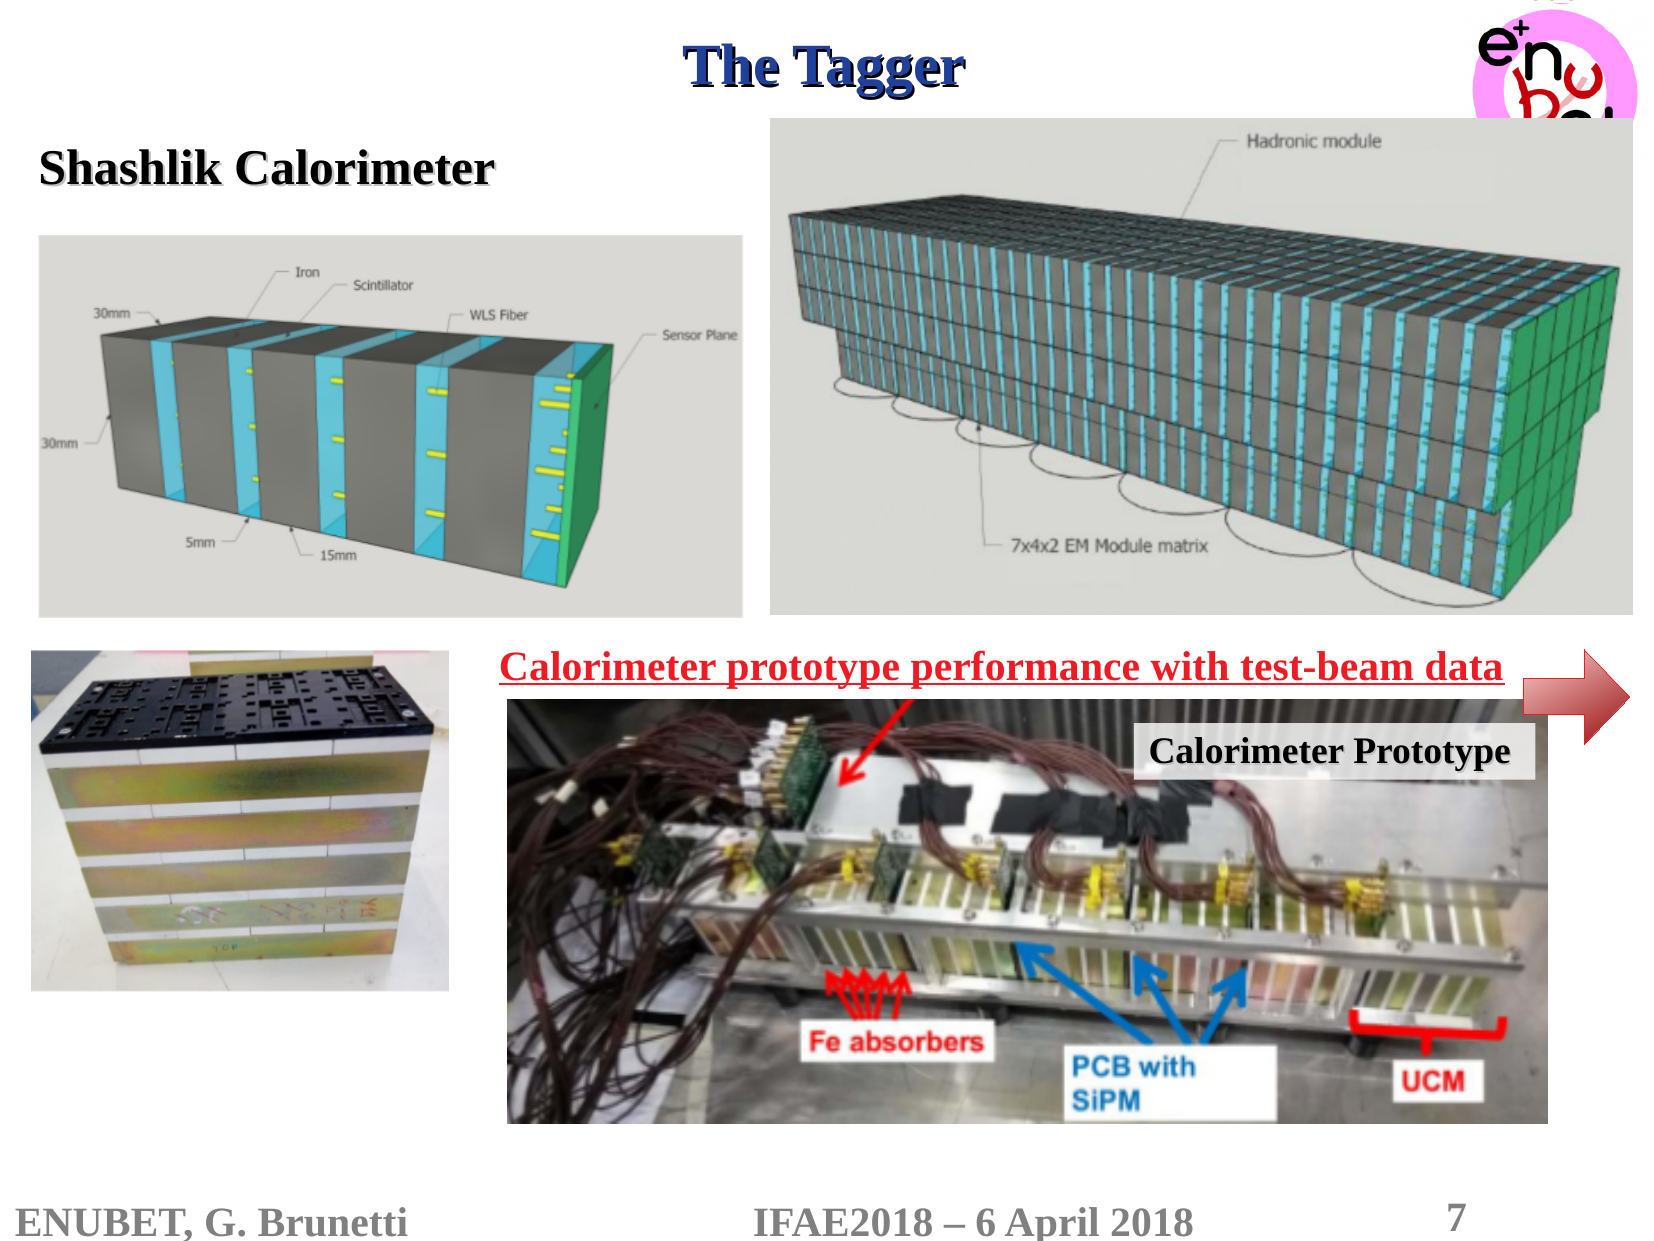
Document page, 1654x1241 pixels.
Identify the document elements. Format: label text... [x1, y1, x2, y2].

text_box Shashlik Calorimeter [23, 124, 1501, 780]
title The Tagger [0, 11, 1461, 119]
text_box [1523, 649, 1630, 745]
text_box Calorimeter prototype performance with test-beam data [484, 635, 1619, 697]
picture [770, 0, 1653, 615]
picture [507, 699, 1548, 1124]
text_box Calorimeter Prototype [1133, 723, 1536, 780]
picture [31, 649, 449, 993]
picture [38, 235, 745, 618]
